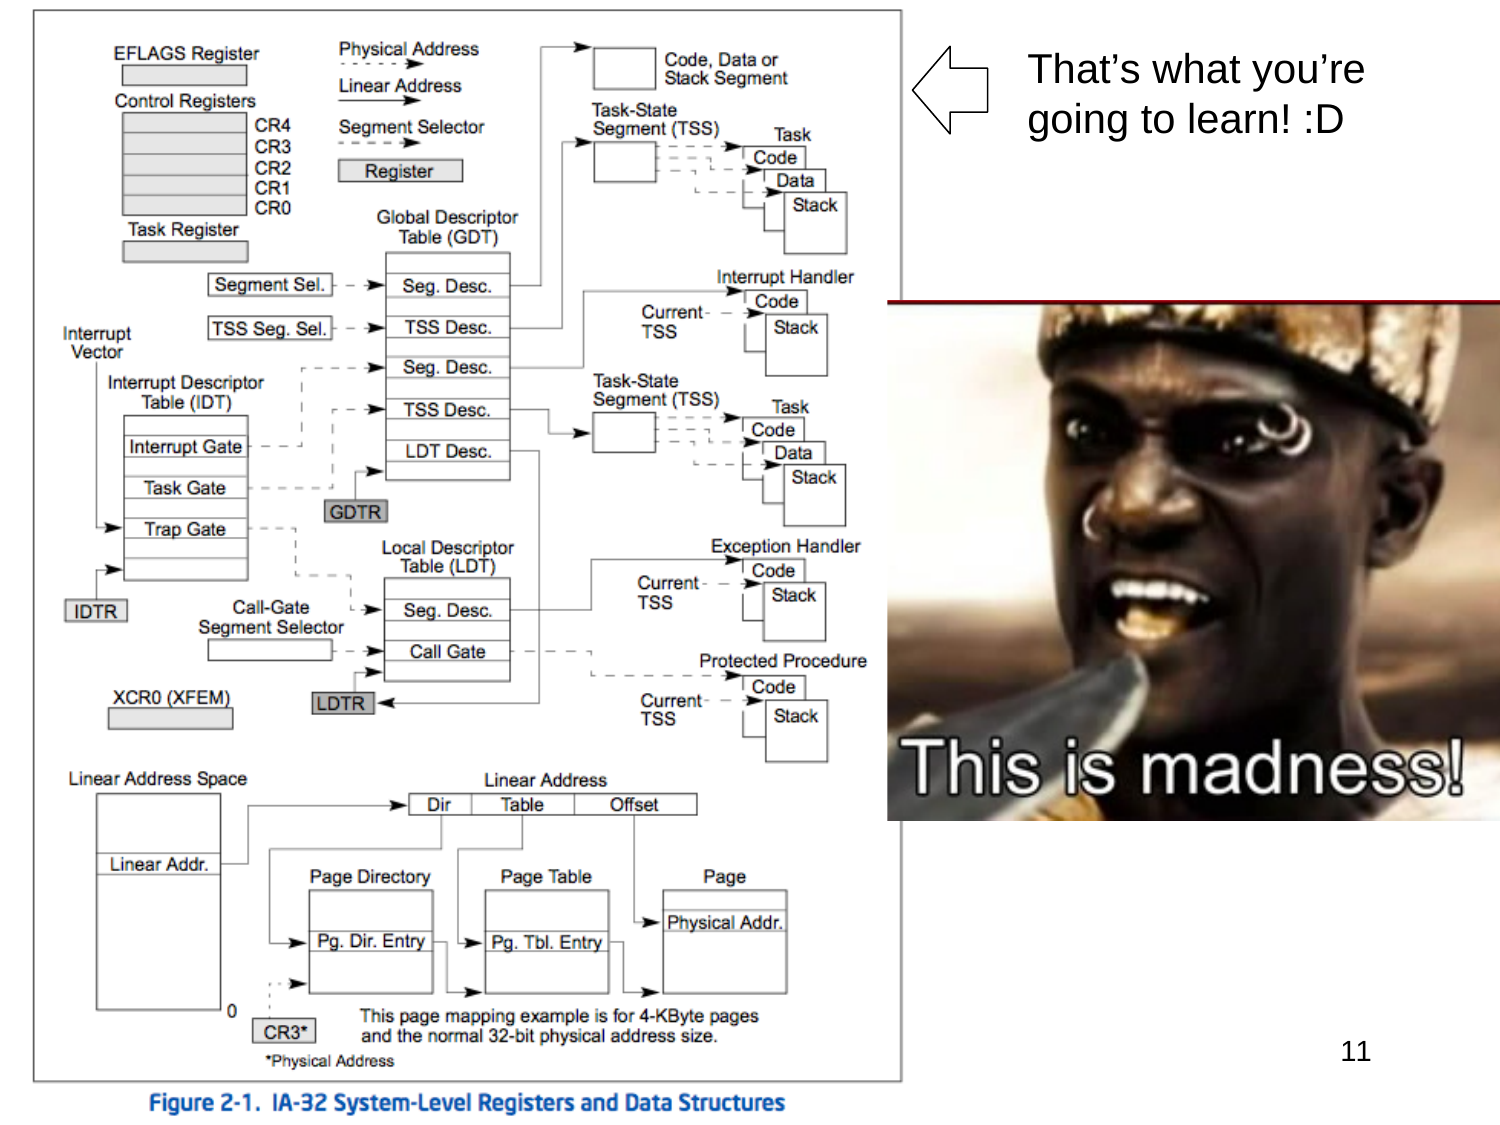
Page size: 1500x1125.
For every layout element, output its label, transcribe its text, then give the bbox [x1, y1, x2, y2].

picture [24, 0, 1500, 1125]
text_box That’s what you’re going to learn! :D [1012, 33, 1388, 150]
title Madness [917, 99, 1388, 288]
text_box <number> [1074, 1025, 1388, 1101]
text_box [912, 46, 988, 134]
